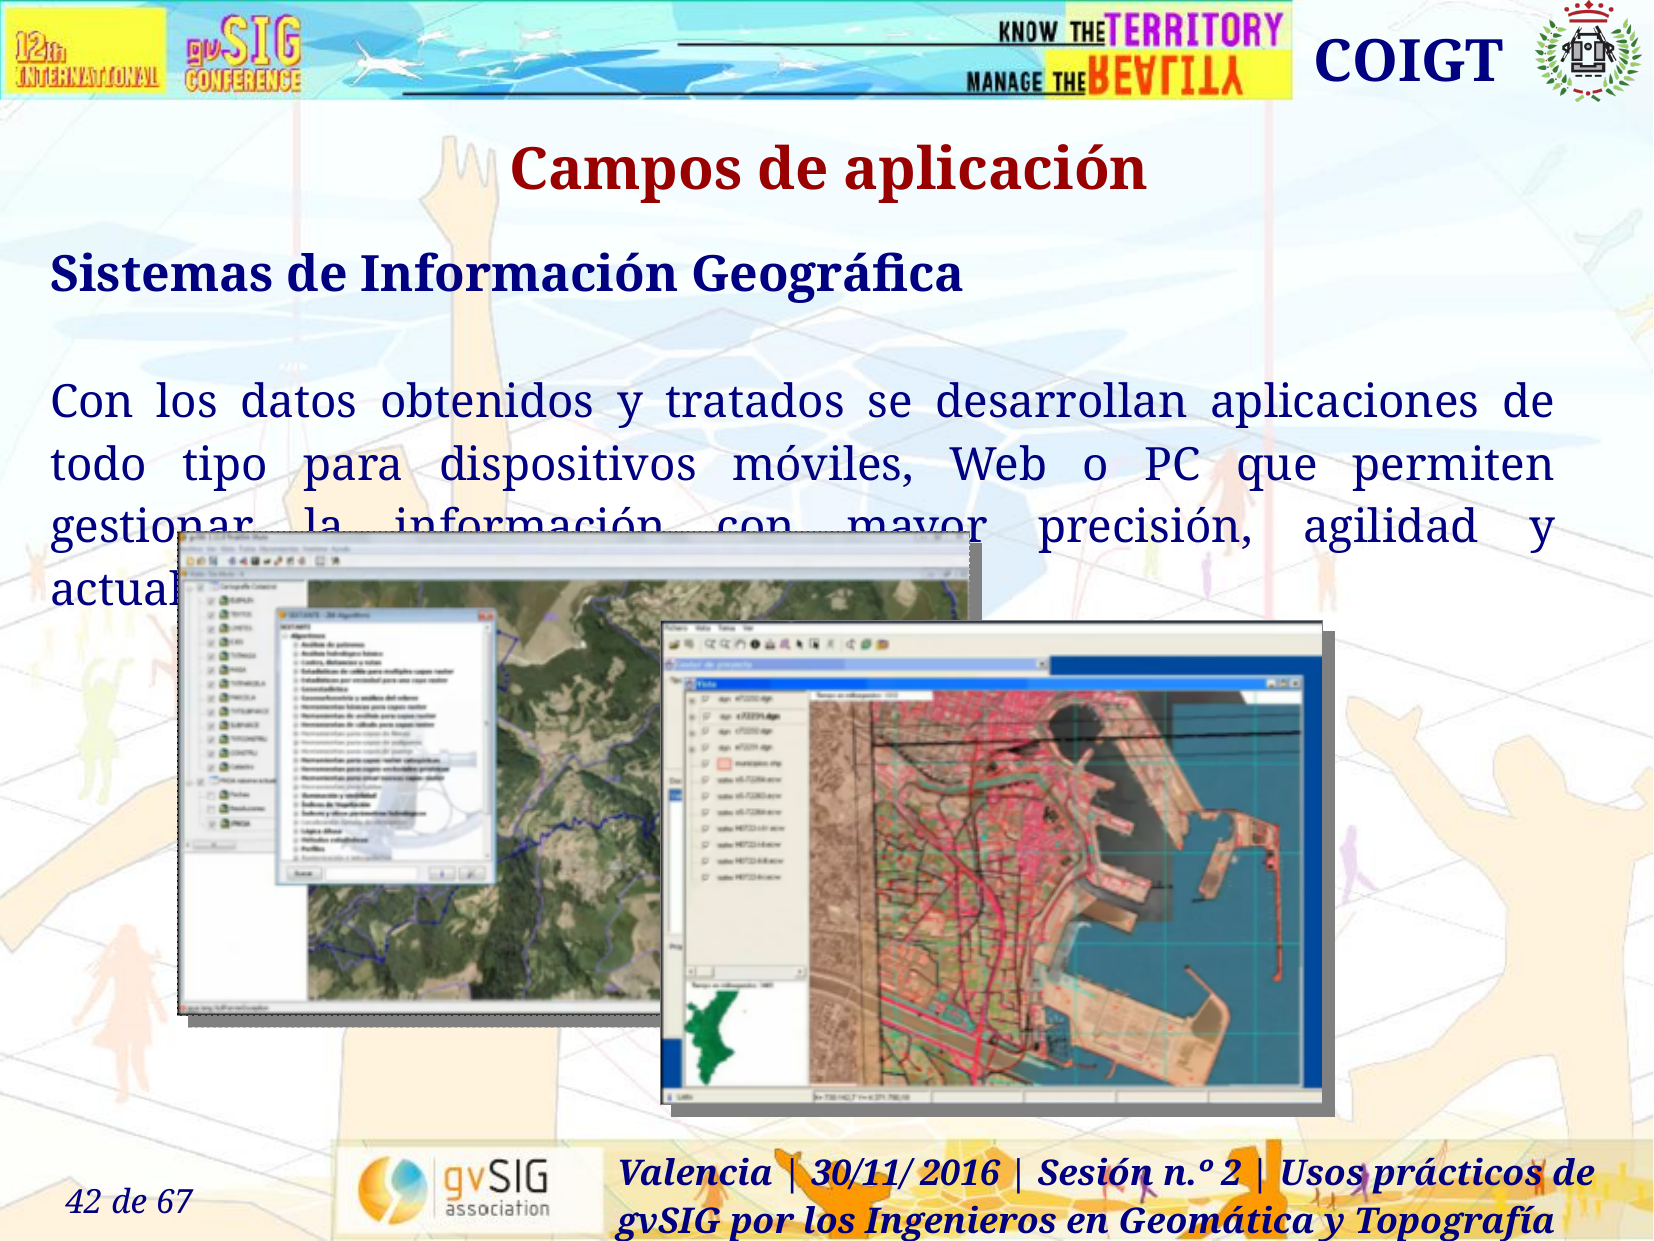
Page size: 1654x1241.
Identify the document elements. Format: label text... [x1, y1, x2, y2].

text_box Campos de aplicación [28, 120, 1630, 202]
text_box COIGT [1299, 12, 1654, 148]
text_box Sistemas de Información Geográfica Con los datos obtenidos y tratados se desarrollan aplicaciones de todo tipo para dispositivos móviles, Web o PC que permiten gestionar la información con mayor precisión, agilidad y actualización. [35, 230, 1571, 861]
text_box <número> de 67 [50, 1170, 383, 1241]
picture [0, 0, 1654, 1241]
text_box Valencia | 30/11/ 2016 | Sesión n.º 2 | Usos prácticos de gvSIG por los Ingenieros en Geomática y Topografía [602, 1140, 1654, 1241]
